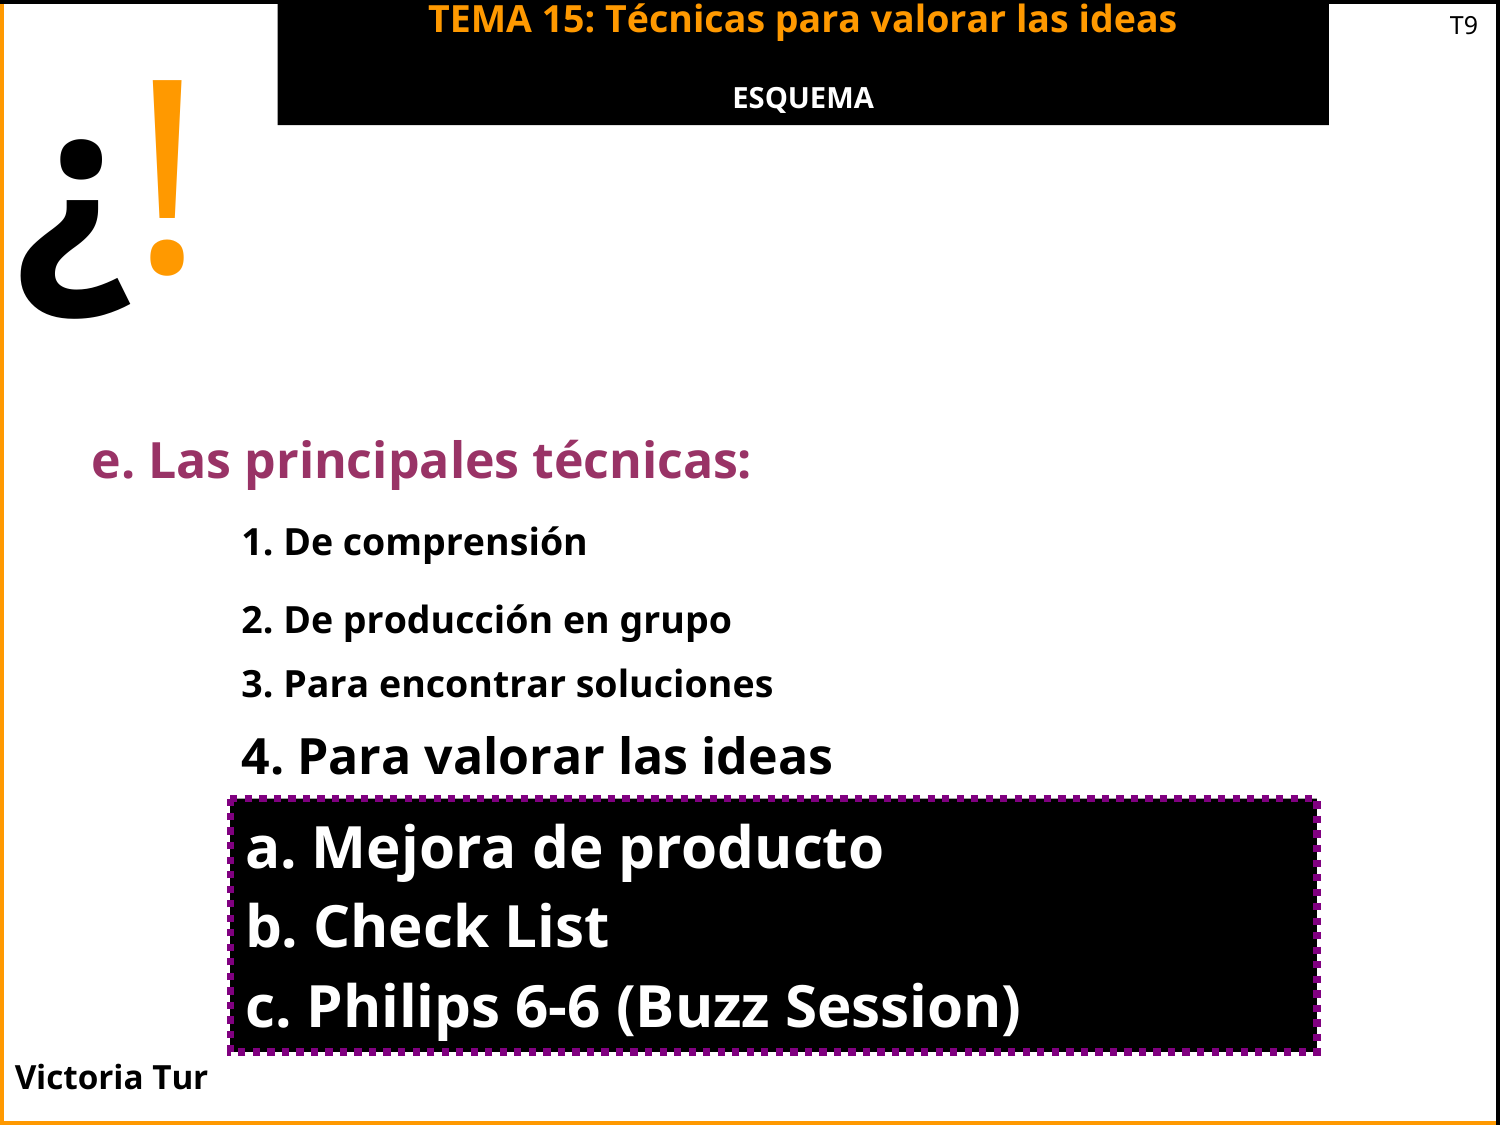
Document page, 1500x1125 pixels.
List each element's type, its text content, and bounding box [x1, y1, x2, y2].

list e. Las principales técnicas: 1. De comprensión 2. De producción en grupo 3. Para encontrar soluciones 4. Para valorar las ideas [76, 255, 1427, 998]
text_box a. Mejora de producto b. Check List c. Philips 6-6 (Buzz Session) [230, 798, 1317, 1052]
text_box T9 [1435, 0, 1500, 50]
